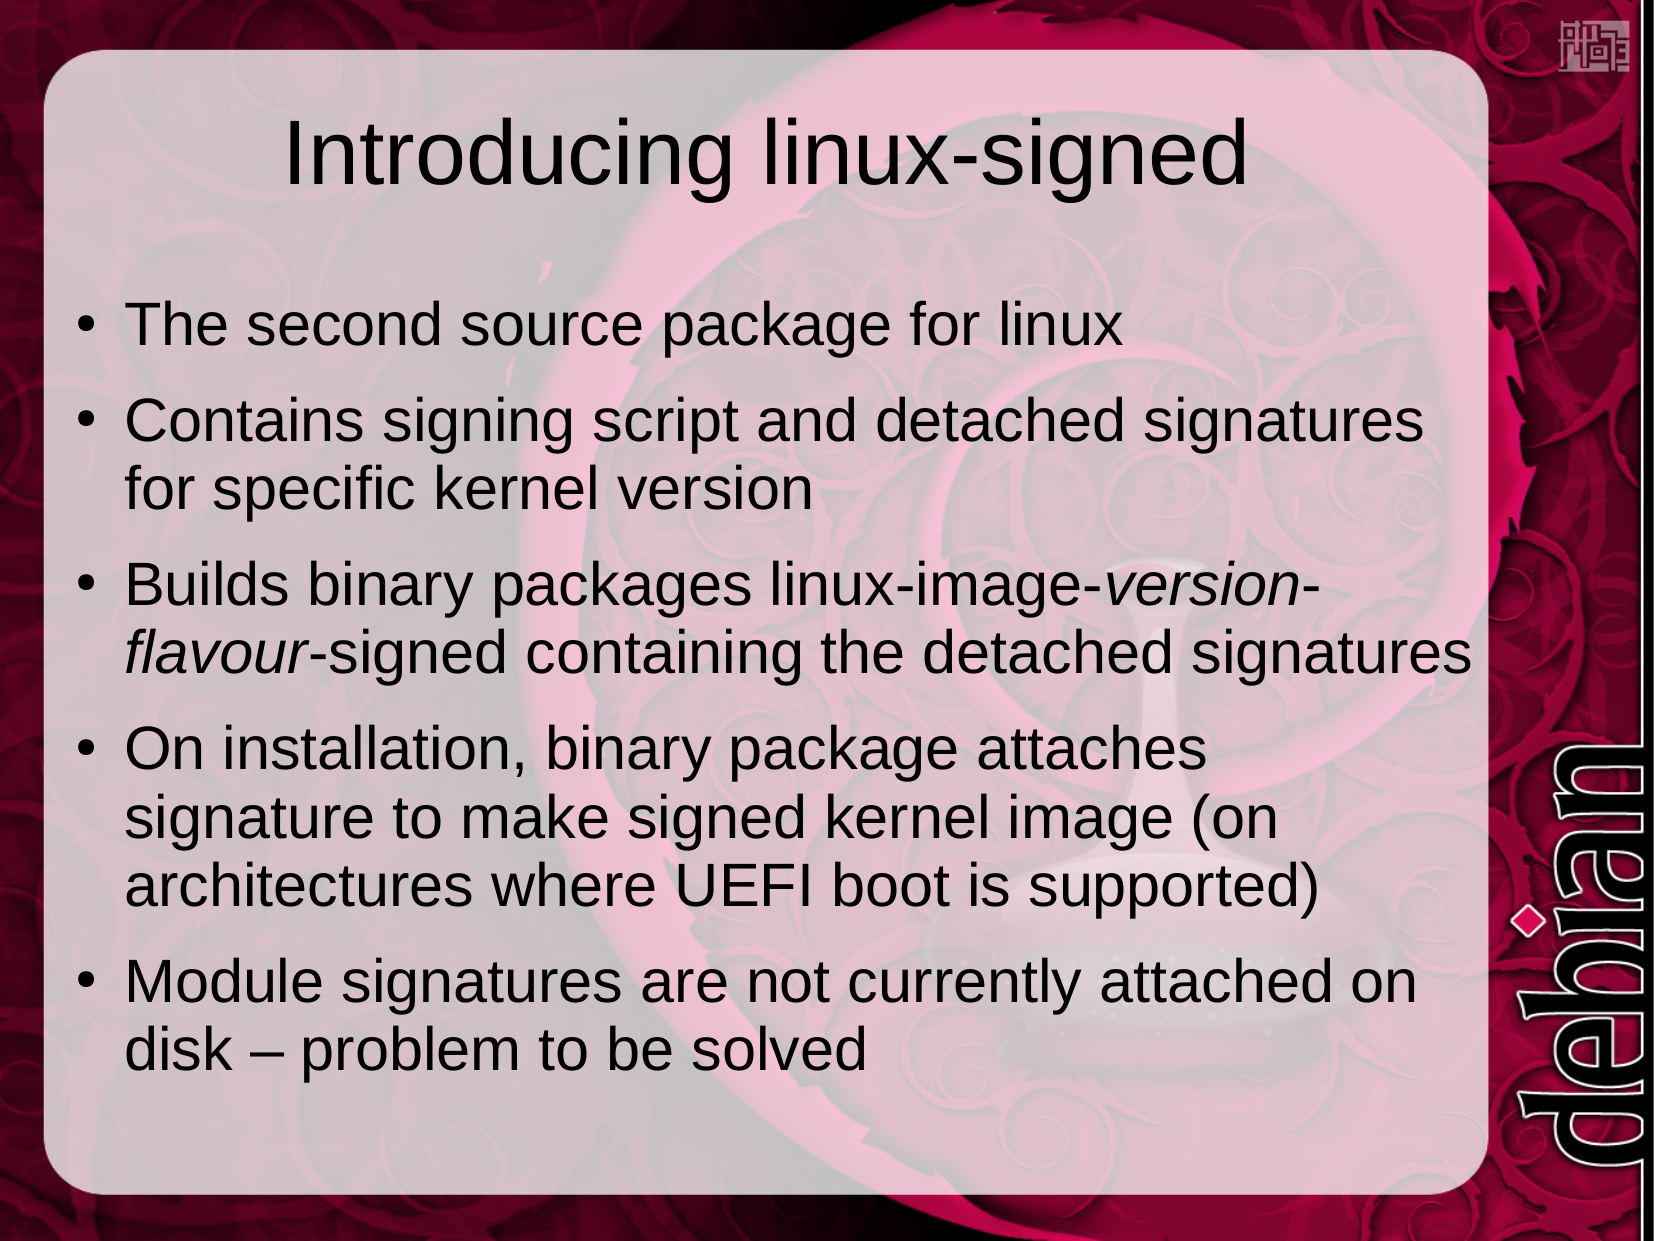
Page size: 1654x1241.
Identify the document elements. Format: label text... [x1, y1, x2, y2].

picture [0, 0, 1654, 1241]
list The second source package for linux Contains signing script and detached signatures for specific kernel version Builds binary packages linux-image-version-flavour-signed containing the detached signatures On installation, binary package attaches signature to make signed kernel image (on architectures where UEFI boot is supported) Module signatures are not currently attached on disk – problem to be solved [59, 290, 1477, 1109]
title Introducing linux-signed [59, 49, 1477, 257]
